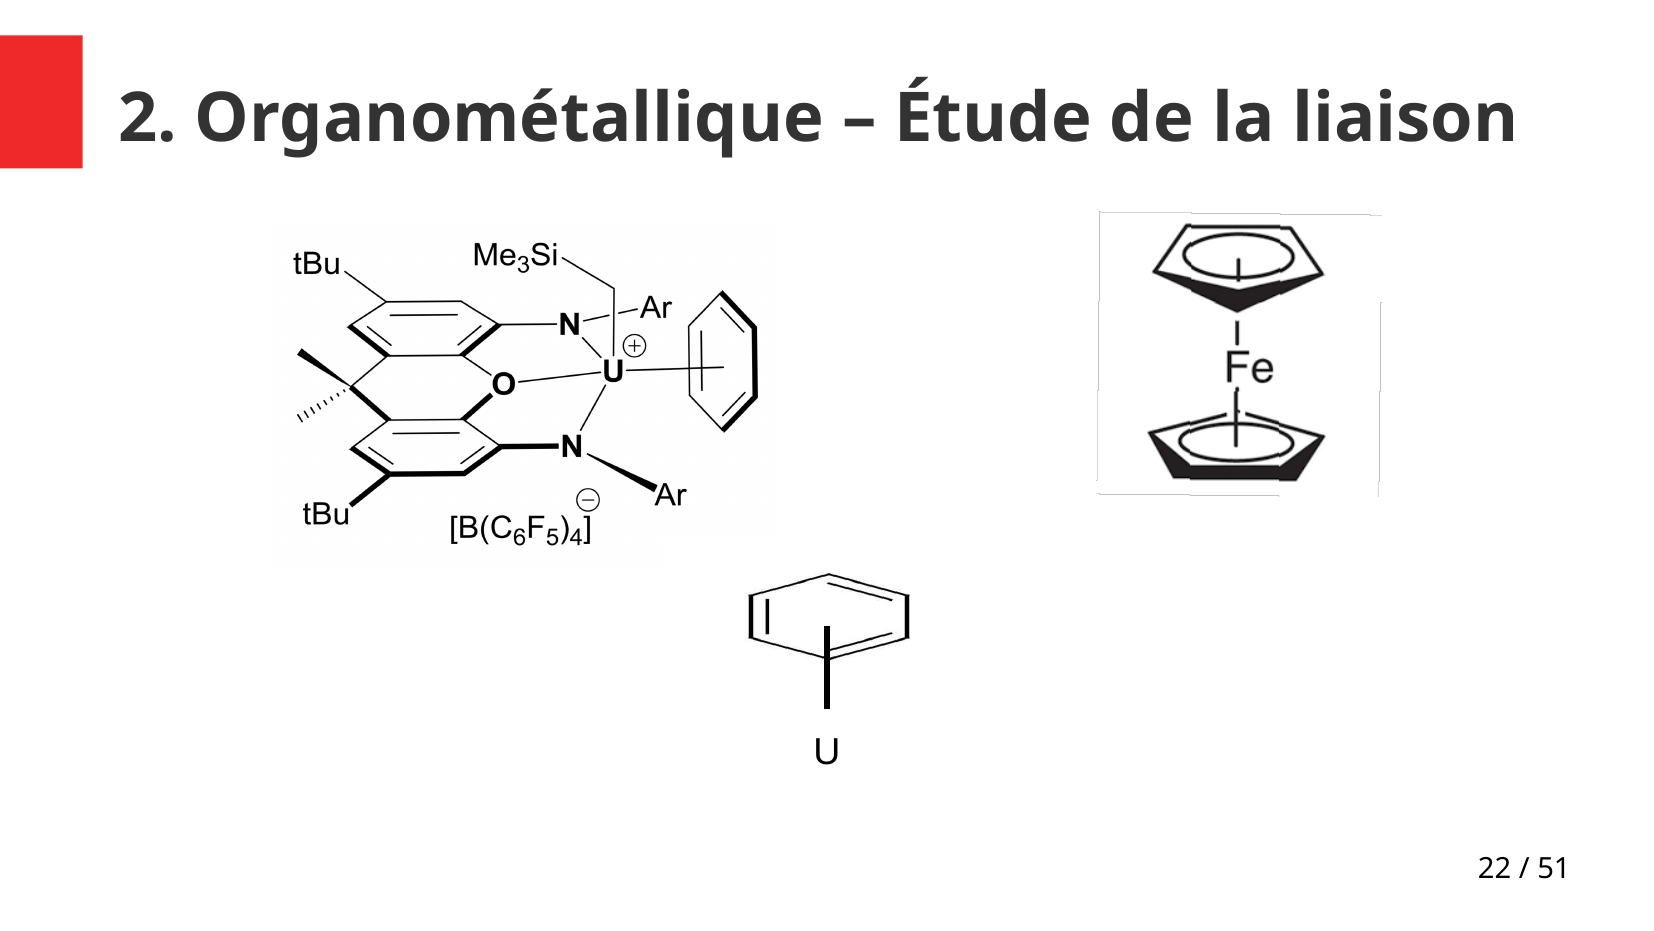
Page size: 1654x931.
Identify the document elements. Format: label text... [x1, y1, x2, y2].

text_box U [732, 722, 922, 780]
picture [1096, 211, 1382, 497]
picture [271, 224, 993, 697]
title 2. Organométallique – Étude de la liaison [118, 37, 1571, 193]
